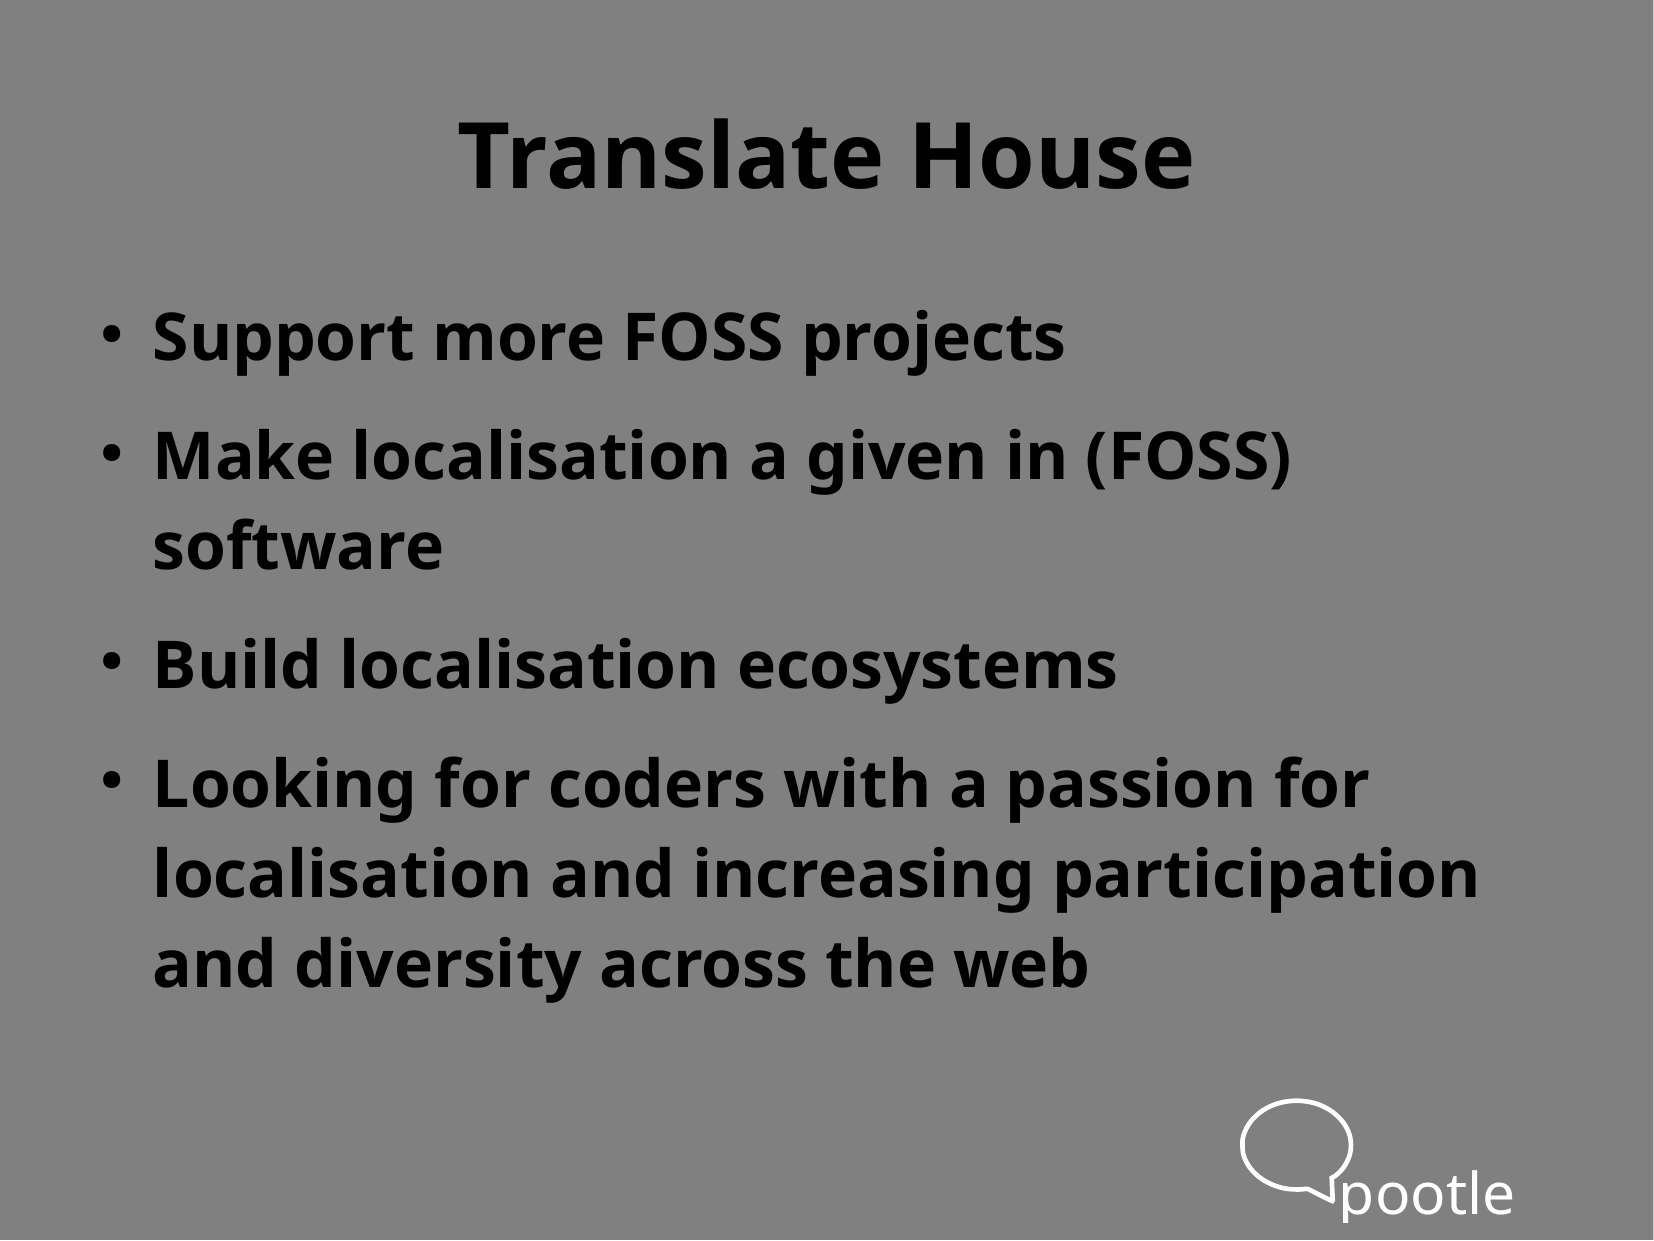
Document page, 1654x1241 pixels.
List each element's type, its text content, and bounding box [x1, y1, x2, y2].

list Support more FOSS projects Make localisation a given in (FOSS) software Build localisation ecosystems Looking for coders with a passion for localisation and increasing participation and diversity across the web [82, 290, 1571, 1010]
title Translate House [82, 49, 1571, 257]
